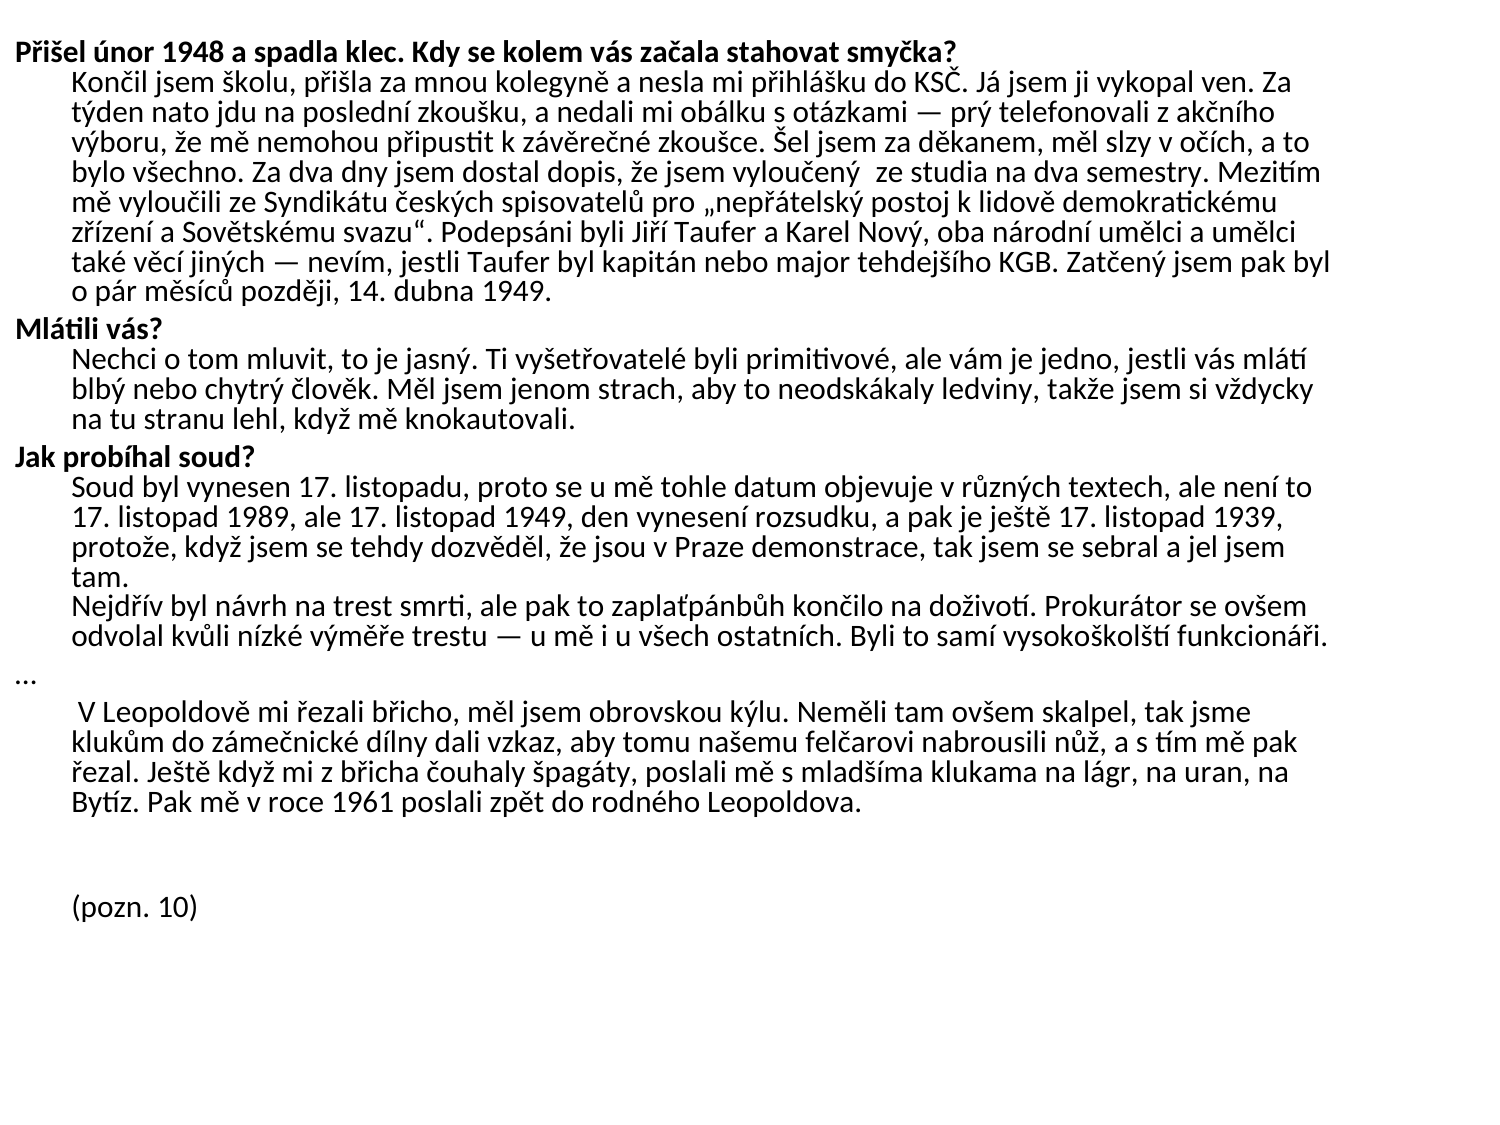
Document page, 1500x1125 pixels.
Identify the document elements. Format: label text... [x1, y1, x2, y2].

list Přišel únor 1948 a spadla klec. Kdy se kolem vás začala stahovat smyčka? Končil jsem školu, přišla za mnou kolegyně a nesla mi přihlášku do KSČ. Já jsem ji vykopal ven. Za týden nato jdu na poslední zkoušku, a nedali mi obálku s otázkami — prý telefonovali z akčního výboru, že mě nemohou připustit k závěrečné zkoušce. Šel jsem za děkanem, měl slzy v očích, a to bylo všechno. Za dva dny jsem dostal dopis, že jsem vyloučený ze studia na dva semestry. Mezitím mě vyloučili ze Syndikátu českých spisovatelů pro „nepřátelský postoj k lidově demokratickému zřízení a Sovětskému svazu“. Podepsáni byli Jiří Taufer a Karel Nový, oba národní umělci a umělci také věcí jiných — nevím, jestli Taufer byl kapitán nebo major tehdejšího KGB. Zatčený jsem pak byl o pár měsíců později, 14. dubna 1949. Mlátili vás? Nechci o tom mluvit, to je jasný. Ti vyšetřovatelé byli primitivové, ale vám je jedno, jestli vás mlátí blbý nebo chytrý člověk. Měl jsem jenom strach, aby to neodskákaly ledviny, takže jsem si vždycky na tu stranu lehl, když mě knokautovali. Jak probíhal soud? Soud byl vynesen 17. listopadu, proto se u mě tohle datum objevuje v různých textech, ale není to 17. listopad 1989, ale 17. listopad 1949, den vynesení rozsudku, a pak je ještě 17. listopad 1939, protože, když jsem se tehdy dozvěděl, že jsou v Praze demonstrace, tak jsem se sebral a jel jsem tam. Nejdřív byl návrh na trest smrti, ale pak to zaplaťpánbůh končilo na doživotí. Prokurátor se ovšem odvolal kvůli nízké výměře trestu — u mě i u všech ostatních. Byli to samí vysokoškolští funkcionáři. … V Leopoldově mi řezali břicho, měl jsem obrovskou kýlu. Neměli tam ovšem skalpel, tak jsme klukům do zámečnické dílny dali vzkaz, aby tomu našemu felčarovi nabrousili nůž, a s tím mě pak řezal. Ještě když mi z břicha čouhaly špagáty, poslali mě s mladšíma klukama na lágr, na uran, na Bytíz. Pak mě v roce 1961 poslali zpět do rodného Leopoldova. (pozn. 10) [0, 31, 1351, 1006]
